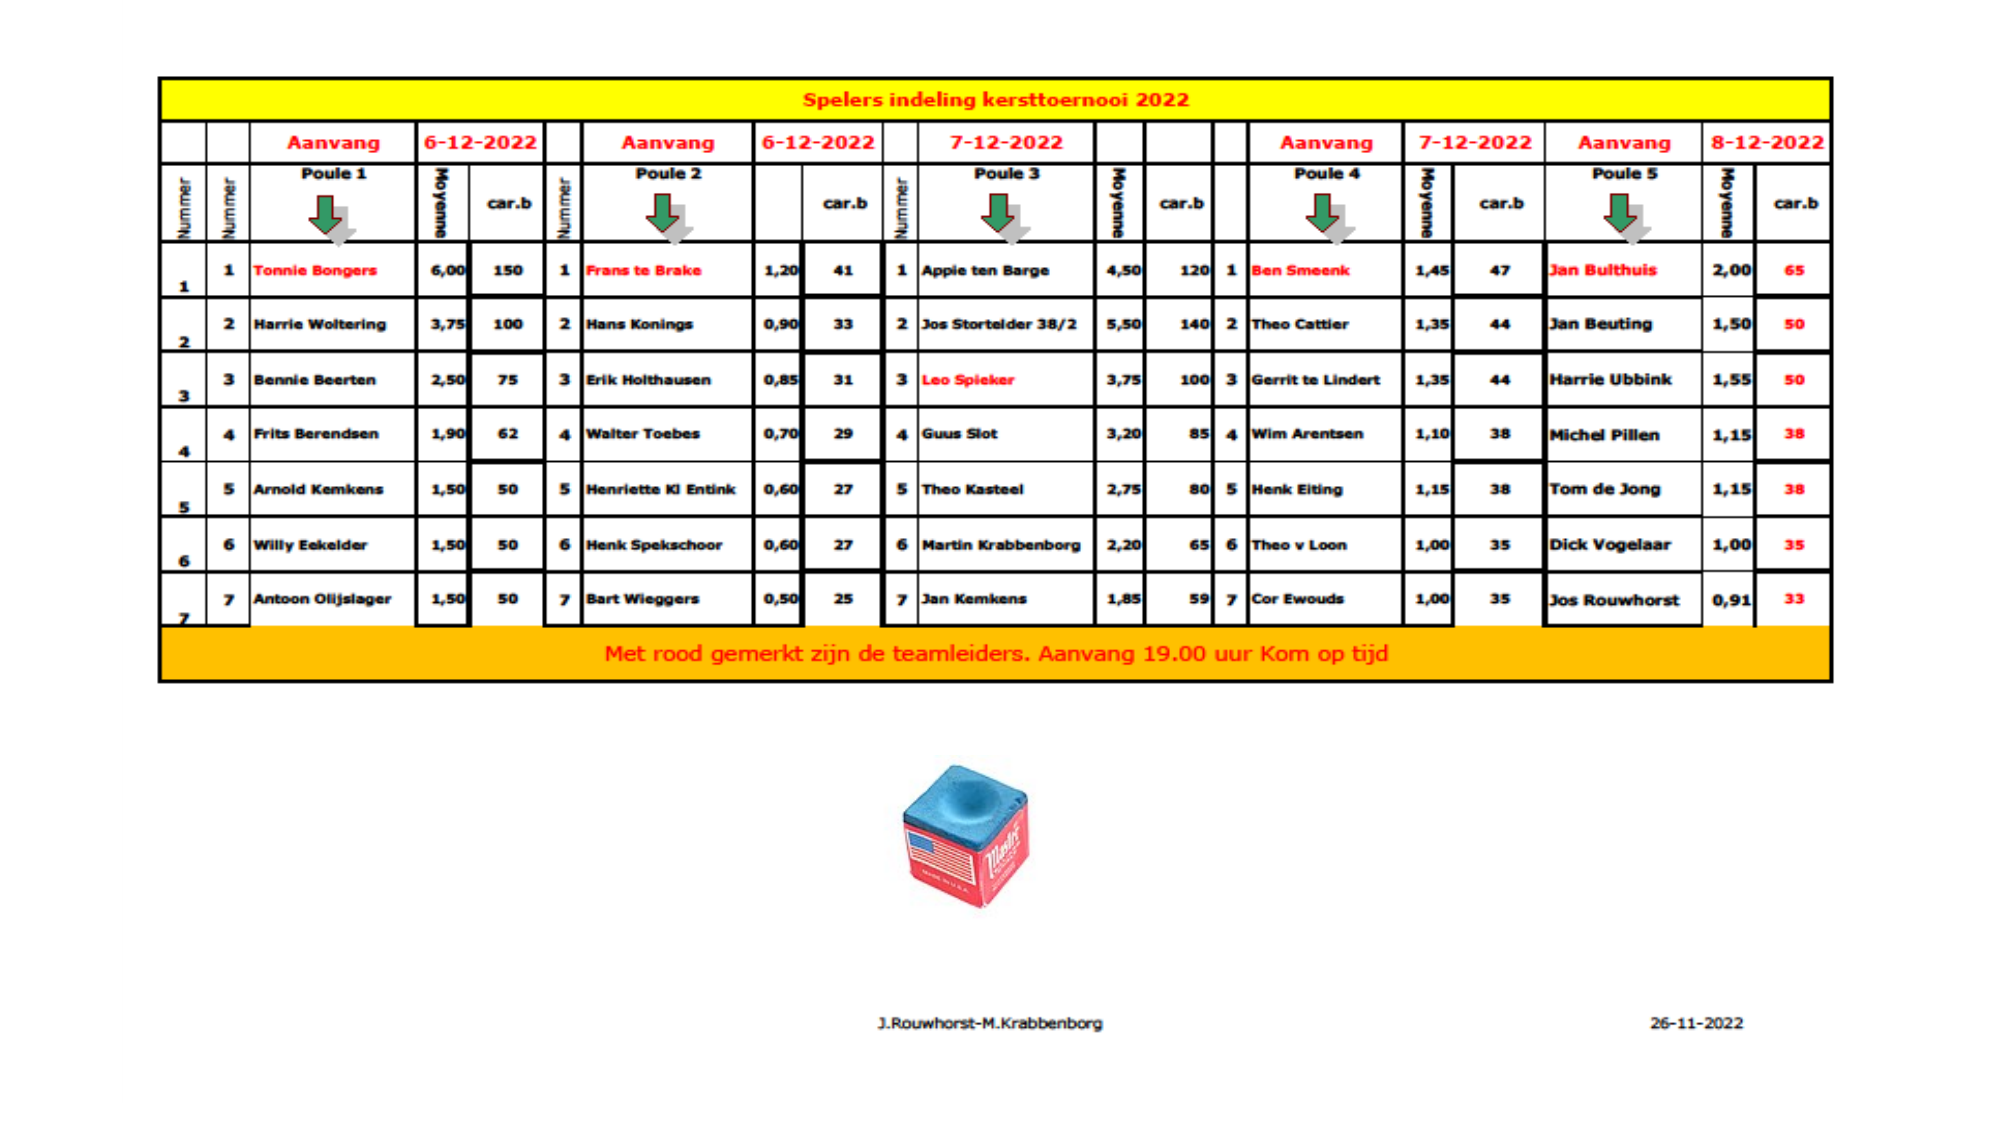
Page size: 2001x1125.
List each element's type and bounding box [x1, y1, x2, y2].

chart [121, 0, 1863, 1103]
picture [860, 755, 1080, 920]
